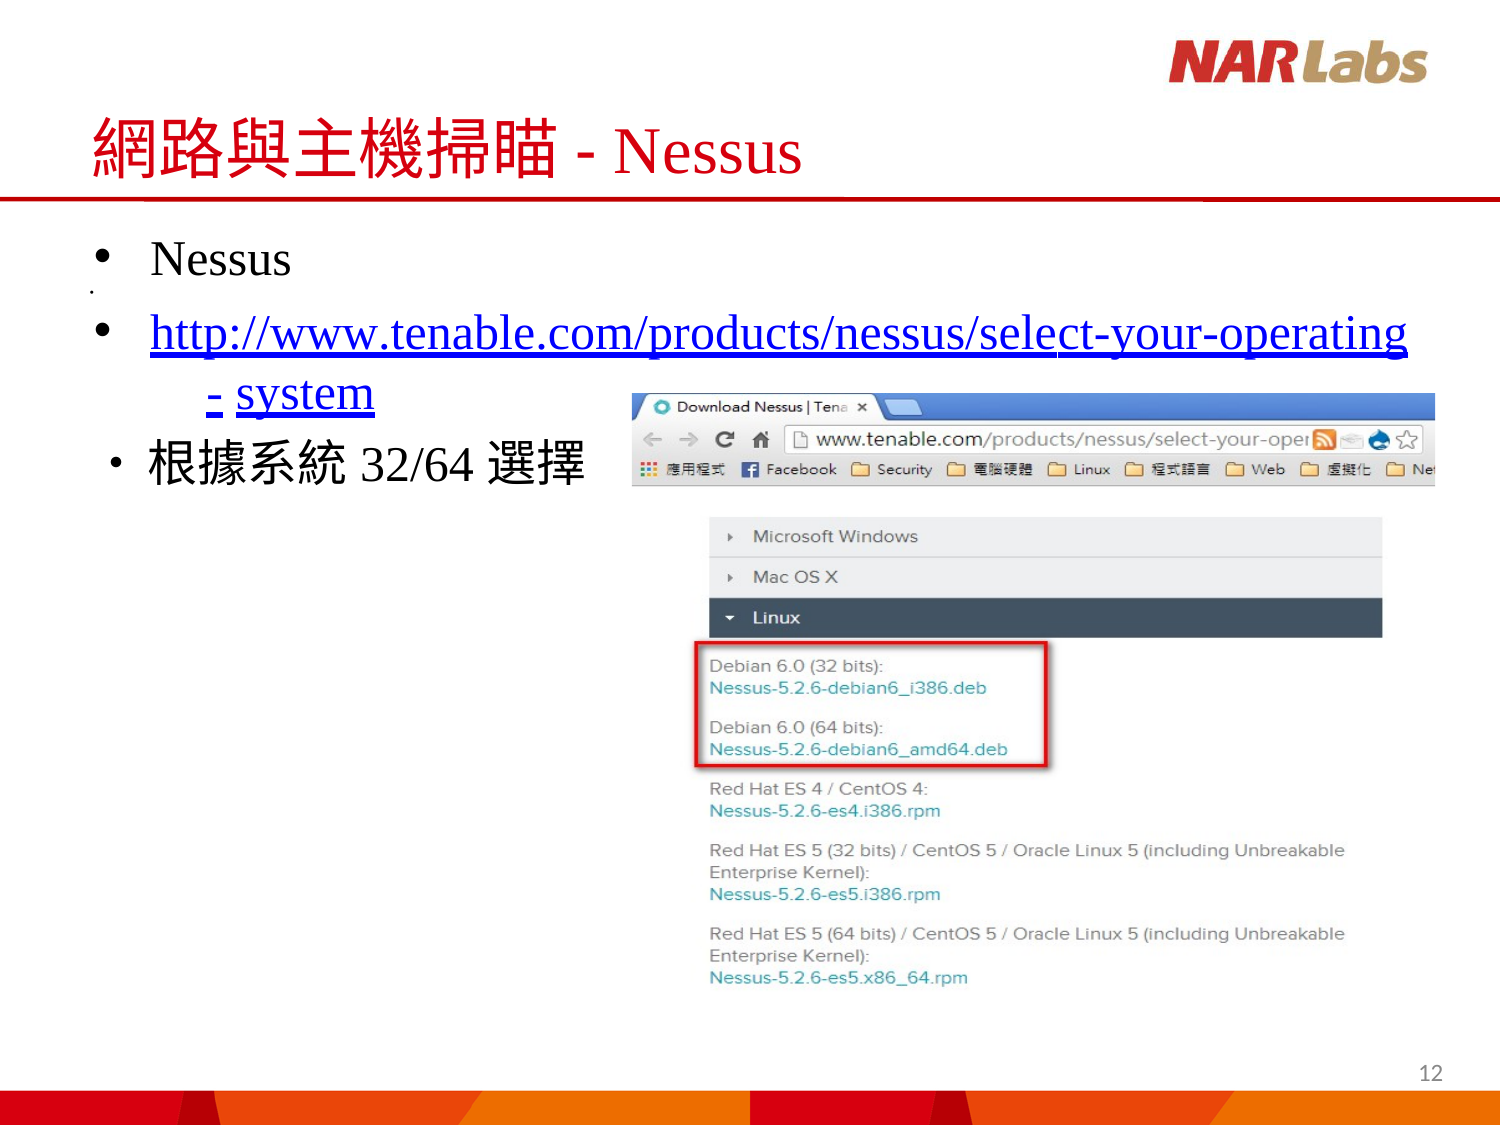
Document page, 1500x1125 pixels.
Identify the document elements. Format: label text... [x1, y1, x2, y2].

title 網路與主機掃瞄- Nessus [89, 107, 1411, 189]
text_box 11 [1414, 1056, 1448, 1090]
text_box [632, 393, 1435, 1010]
text_box Nessus http://www.tenable.com/products/nessus/select-your-operating- system • 根據系統32/64選擇 [89, 225, 1418, 492]
